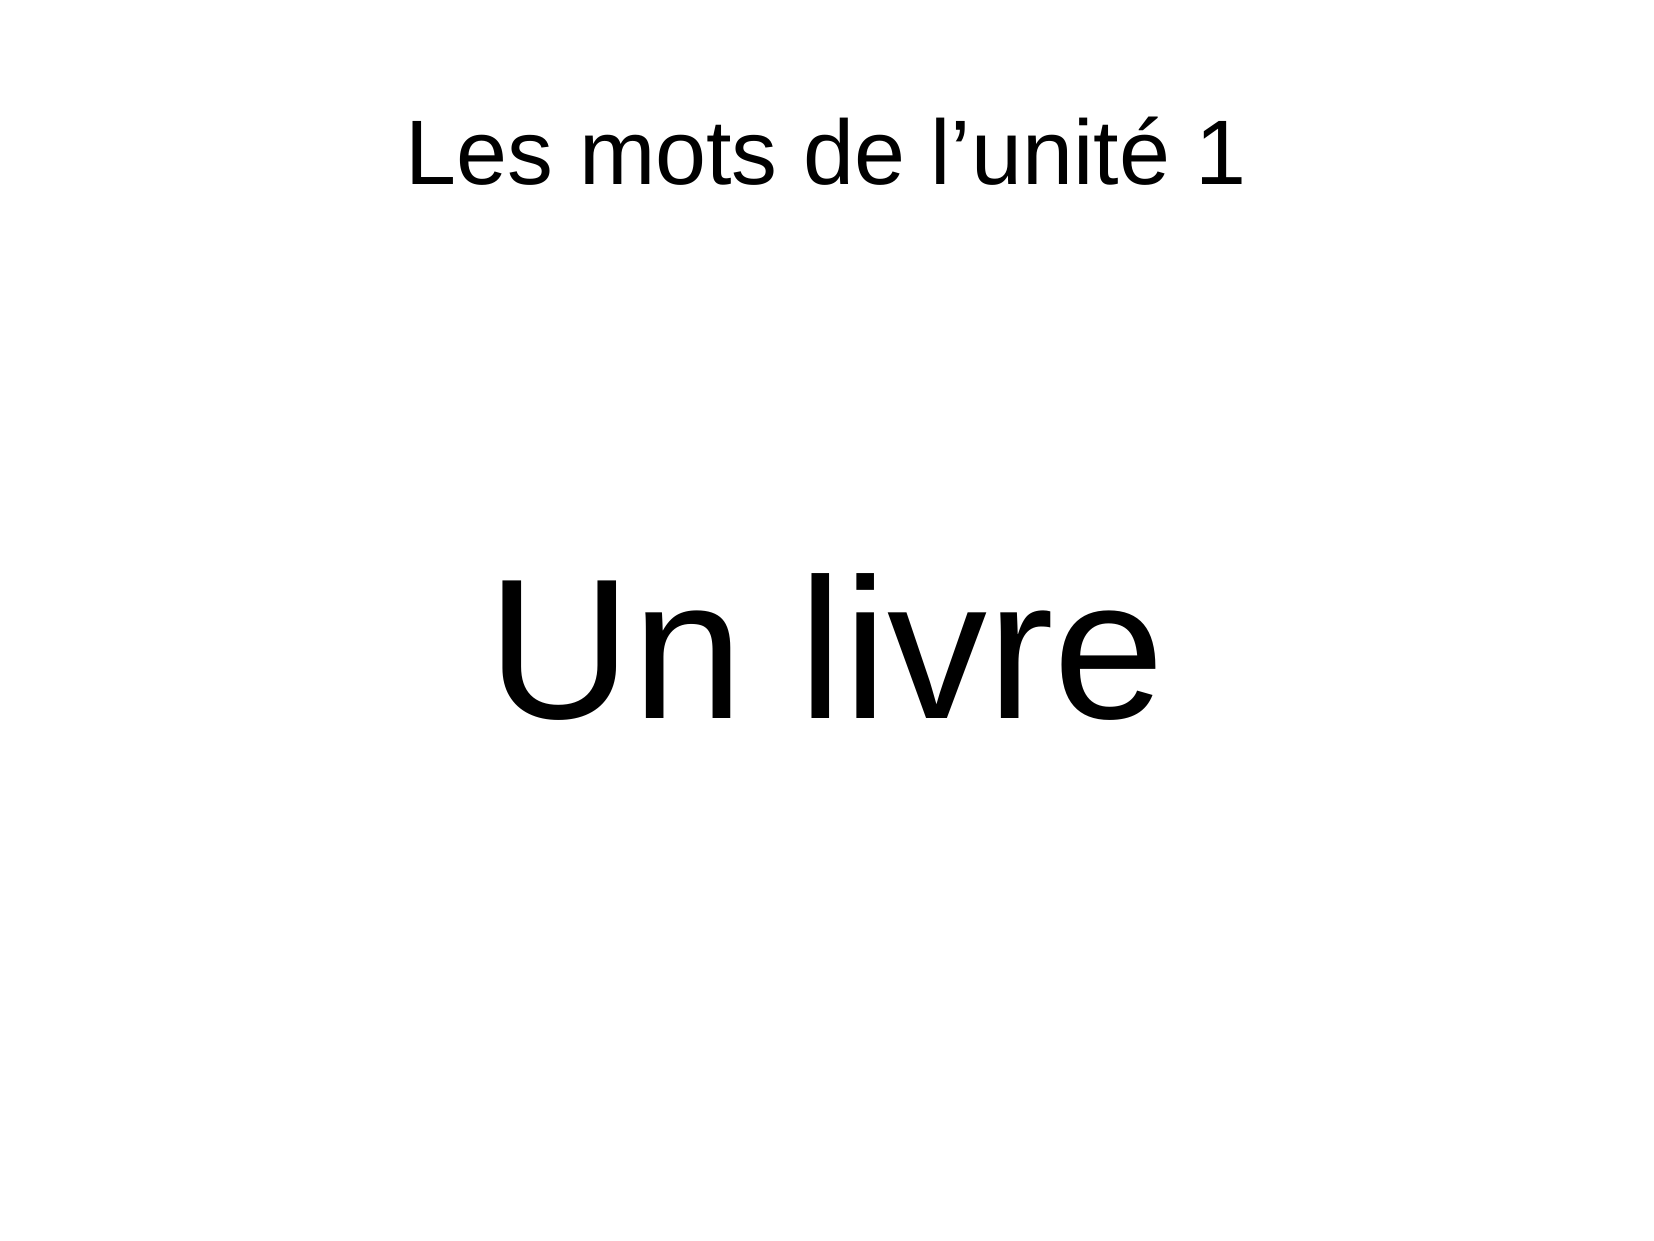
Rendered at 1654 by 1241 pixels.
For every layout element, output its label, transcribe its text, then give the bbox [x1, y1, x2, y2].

subtitle Un livre [82, 290, 1571, 1010]
title Les mots de l’unité 1 [82, 49, 1571, 257]
